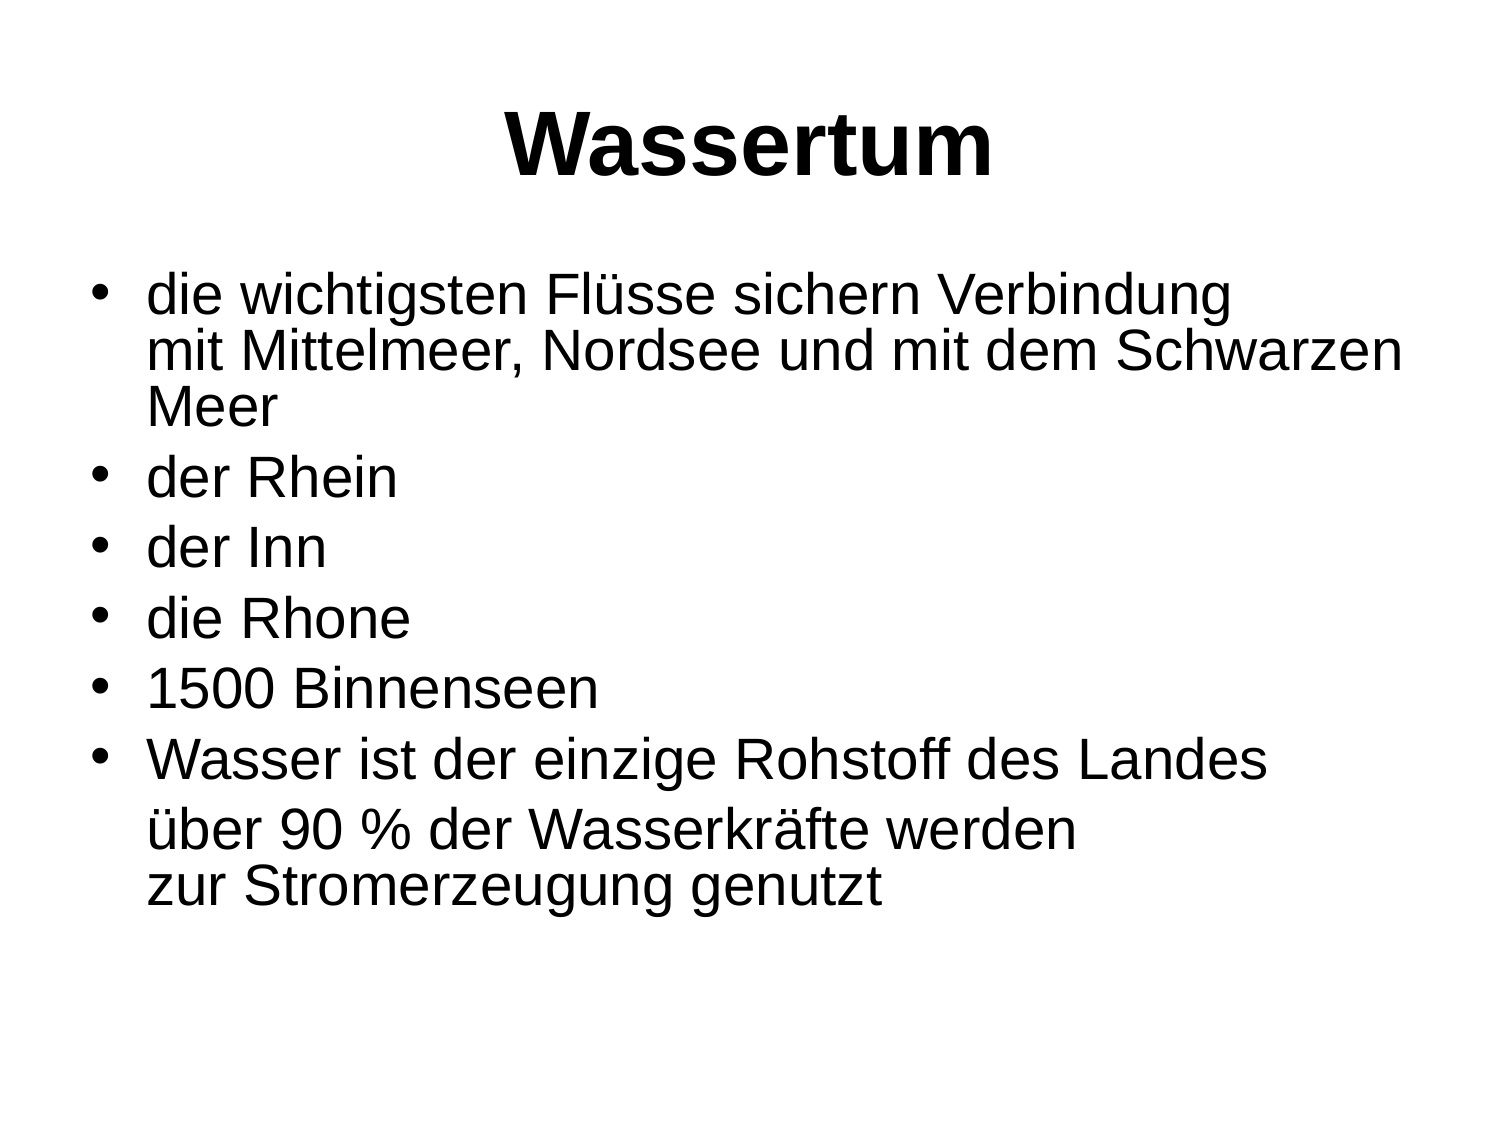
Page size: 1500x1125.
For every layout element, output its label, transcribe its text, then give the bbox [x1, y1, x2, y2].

list die wichtigsten Flüsse sichern Verbindung mit Mittelmeer, Nordsee und mit dem Schwarzen Meer der Rhein der Inn die Rhone 1500 Binnenseen Wasser ist der einzige Rohstoff des Landes über 90 % der Wasserkräfte werden zur Stromerzeugung genutzt [75, 262, 1426, 1006]
title Wassertum [75, 45, 1426, 233]
